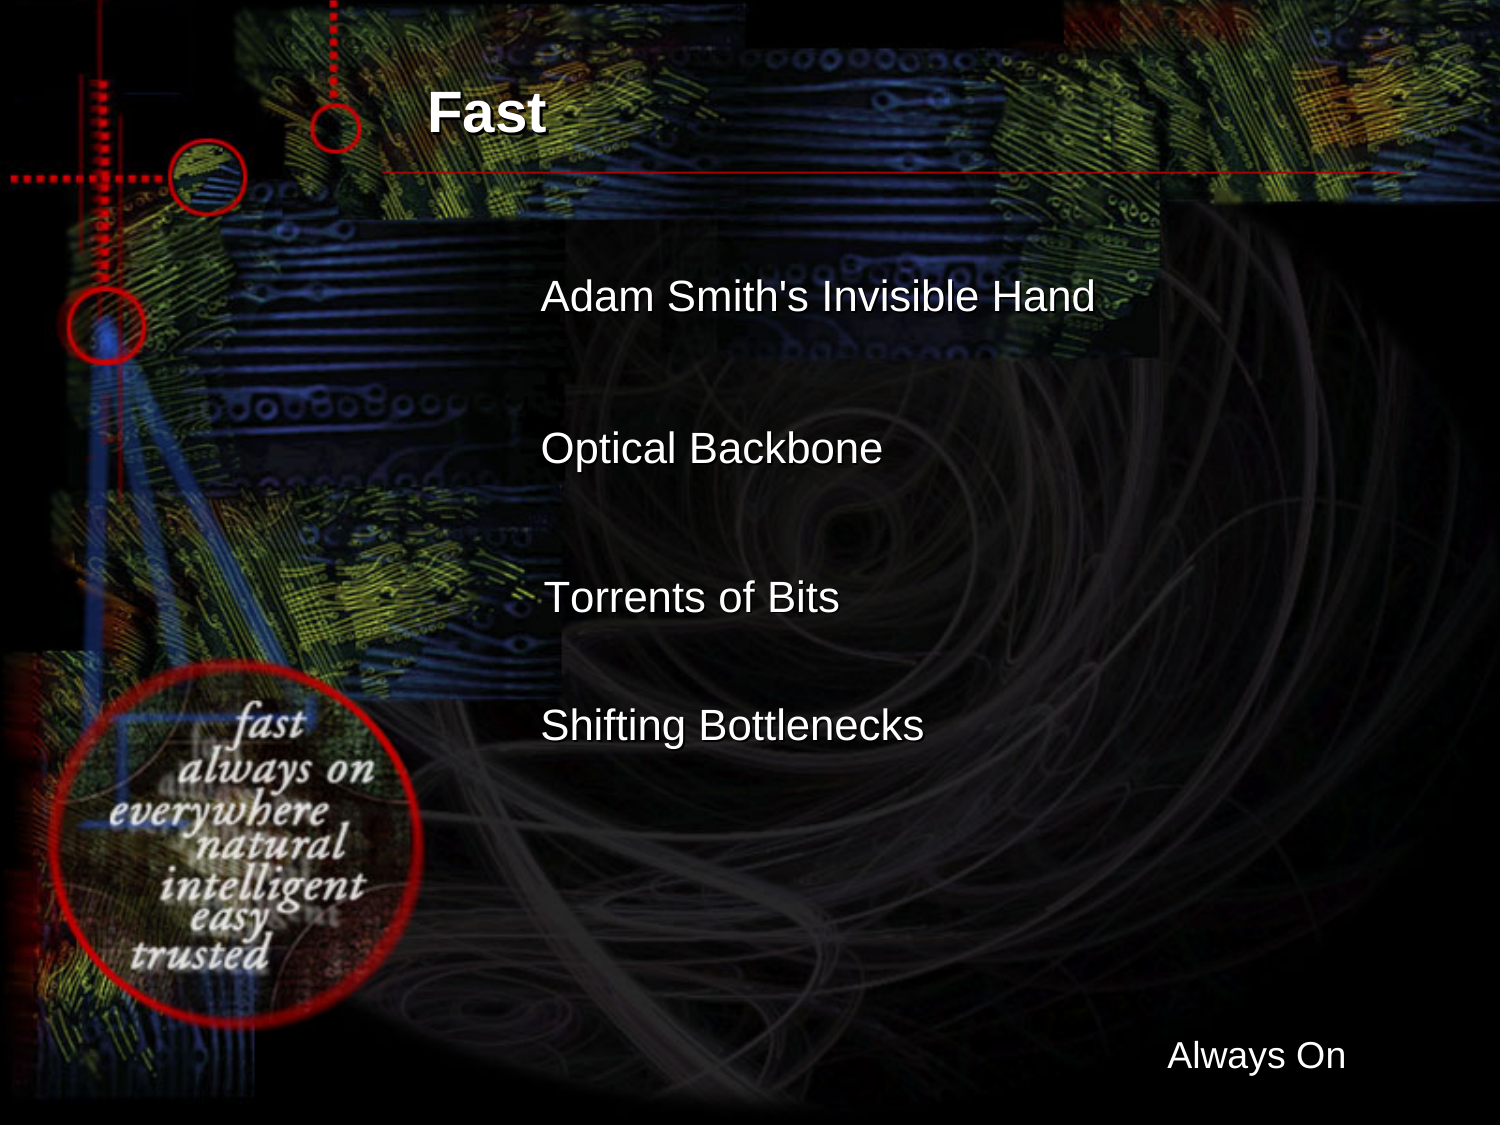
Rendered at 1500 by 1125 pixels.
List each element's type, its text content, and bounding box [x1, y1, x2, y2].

list Torrents of Bits [528, 561, 1318, 639]
list Adam Smith's Invisible Hand [525, 260, 1315, 338]
list Optical Backbone [525, 412, 1315, 490]
list Shifting Bottlenecks [525, 690, 1315, 768]
text_box [1119, 1034, 1456, 1091]
title Fast [412, 45, 1450, 175]
picture [0, 0, 1500, 1125]
text_box Always On [1167, 1031, 1475, 1074]
